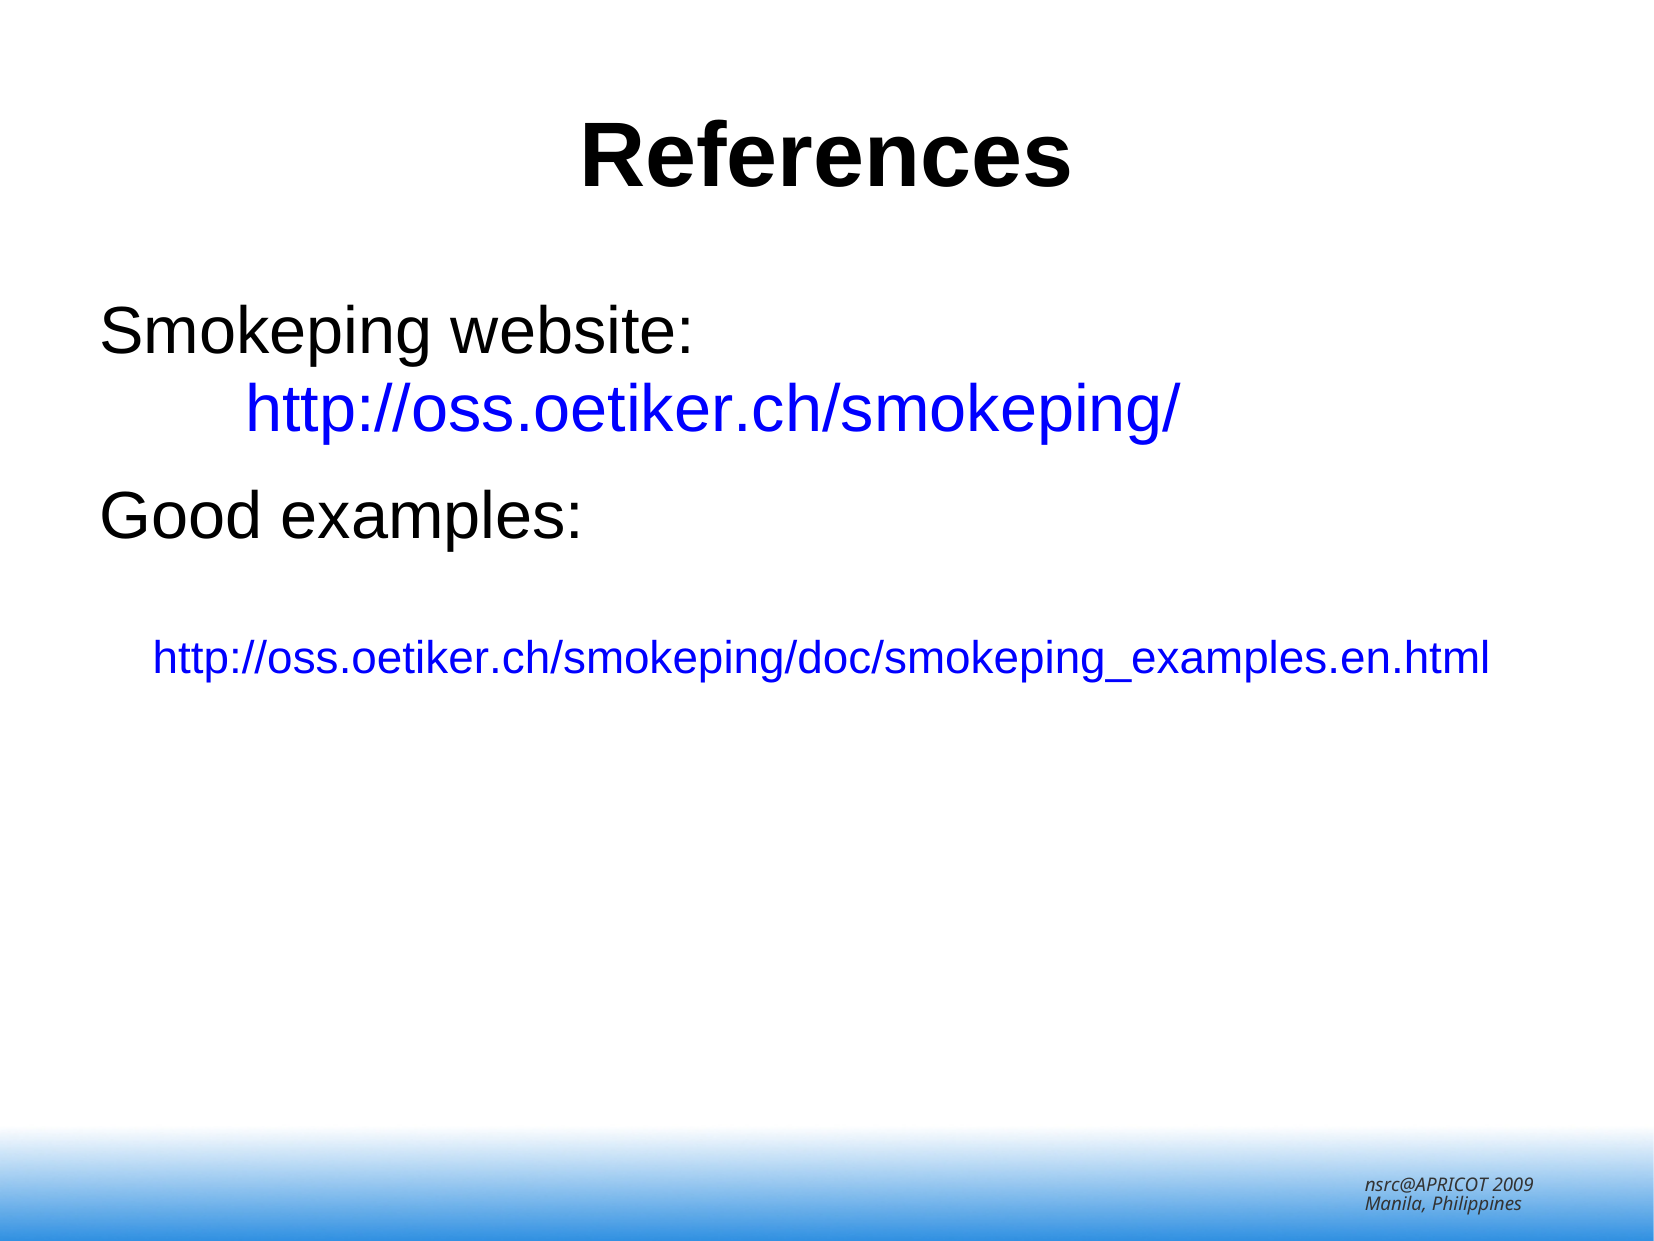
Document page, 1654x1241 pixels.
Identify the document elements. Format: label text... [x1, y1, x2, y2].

title References [82, 49, 1571, 257]
picture [0, 1124, 1654, 1241]
list Smokeping website: http://oss.oetiker.ch/smokeping/ Good examples: http://oss.oetiker.ch/smokeping/doc/smokeping_examples.en.html [82, 290, 1571, 1094]
